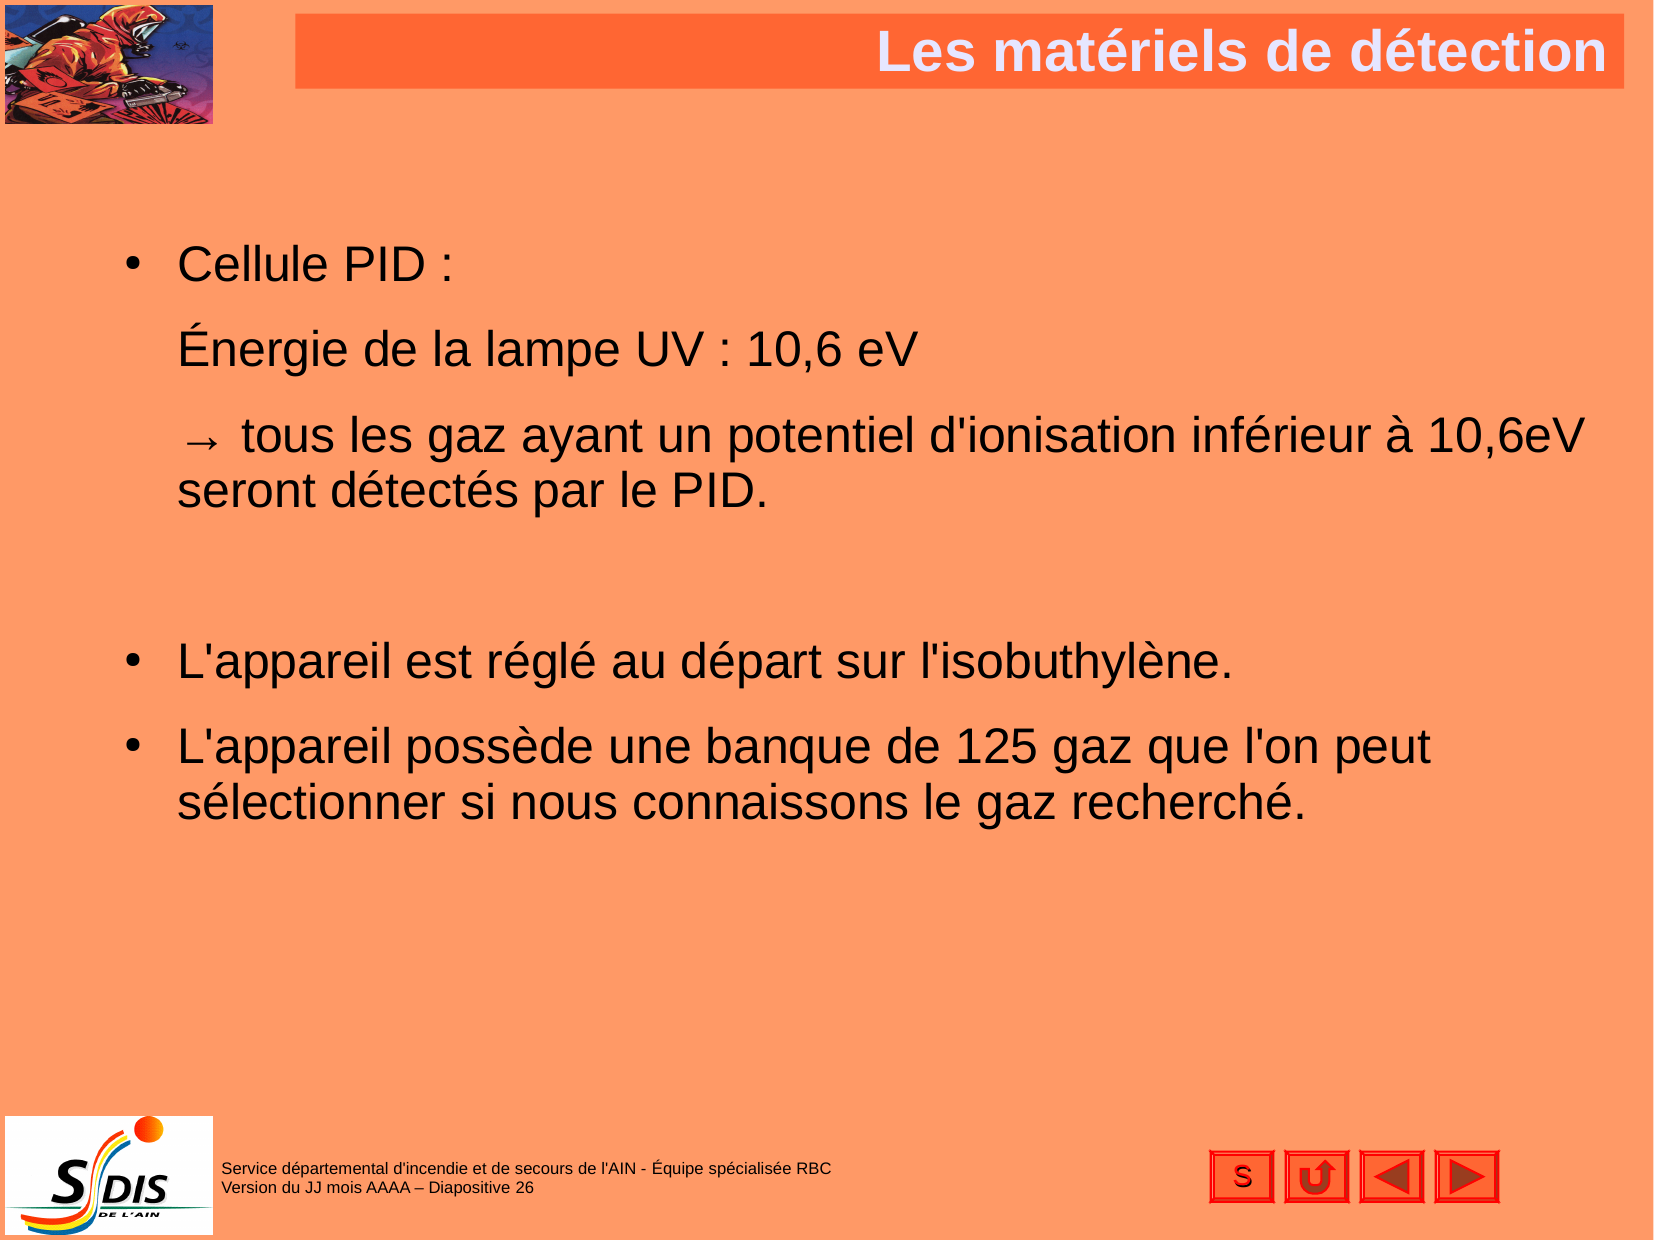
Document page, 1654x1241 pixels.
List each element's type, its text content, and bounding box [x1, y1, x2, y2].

picture [5, 5, 213, 124]
picture [5, 1116, 213, 1235]
text_box Les matériels de détection [295, 13, 1625, 89]
list Cellule PID : Énergie de la lampe UV : 10,6 eV → tous les gaz ayant un potentiel d'ionisation inférieur à 10,6eV seront détectés par le PID. L'appareil est réglé au départ sur l'isobuthylène. L'appareil possède une banque de 125 gaz que l'on peut sélectionner si nous connaissons le gaz recherché. [106, 236, 1595, 1055]
